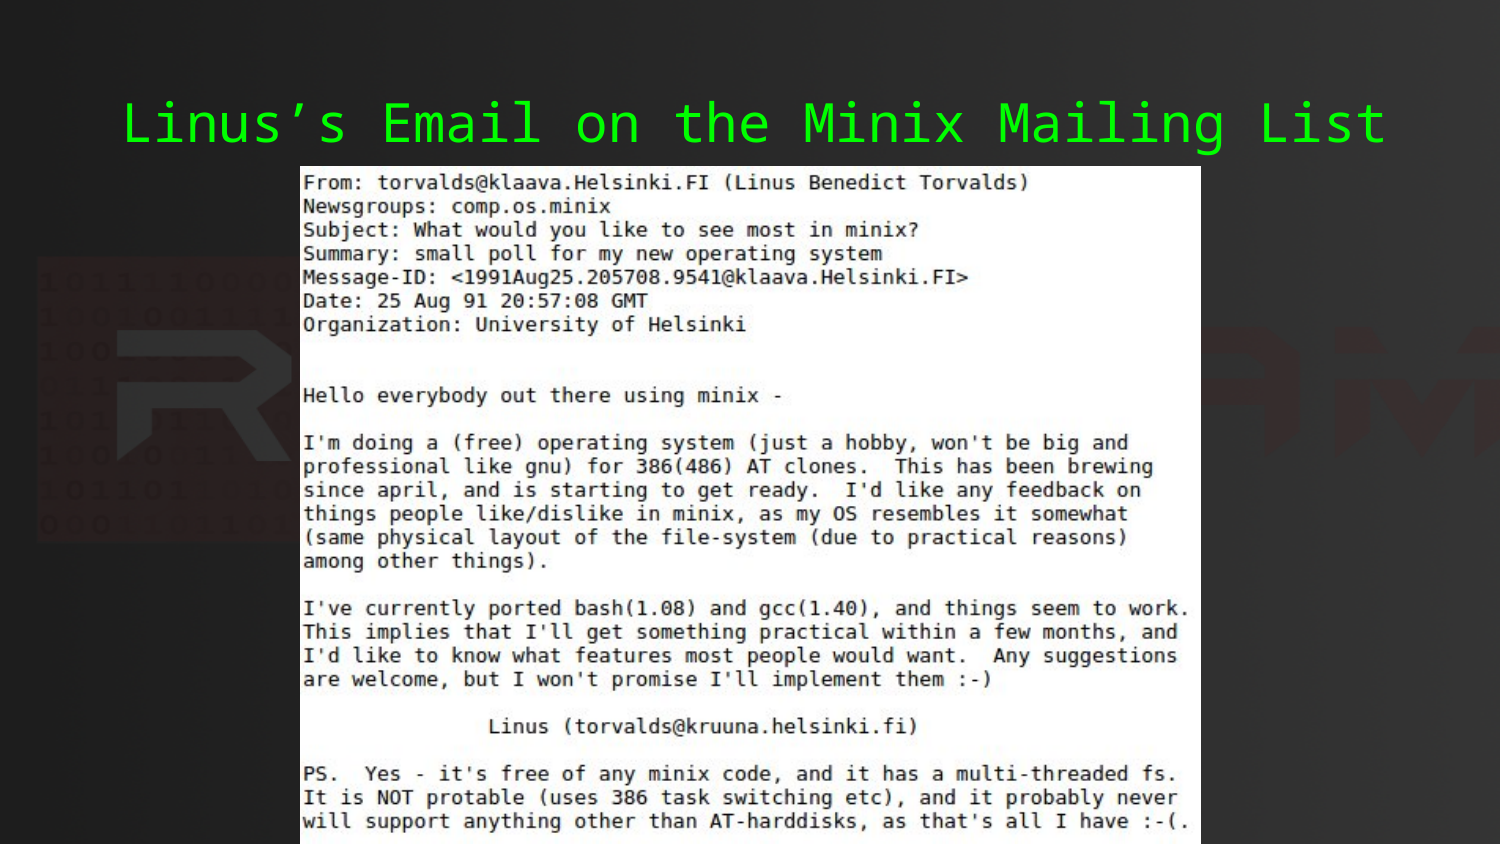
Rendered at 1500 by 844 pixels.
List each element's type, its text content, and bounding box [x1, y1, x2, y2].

picture [0, 0, 1500, 844]
title Linus’s Email on the Minix Mailing List [105, 72, 1443, 167]
